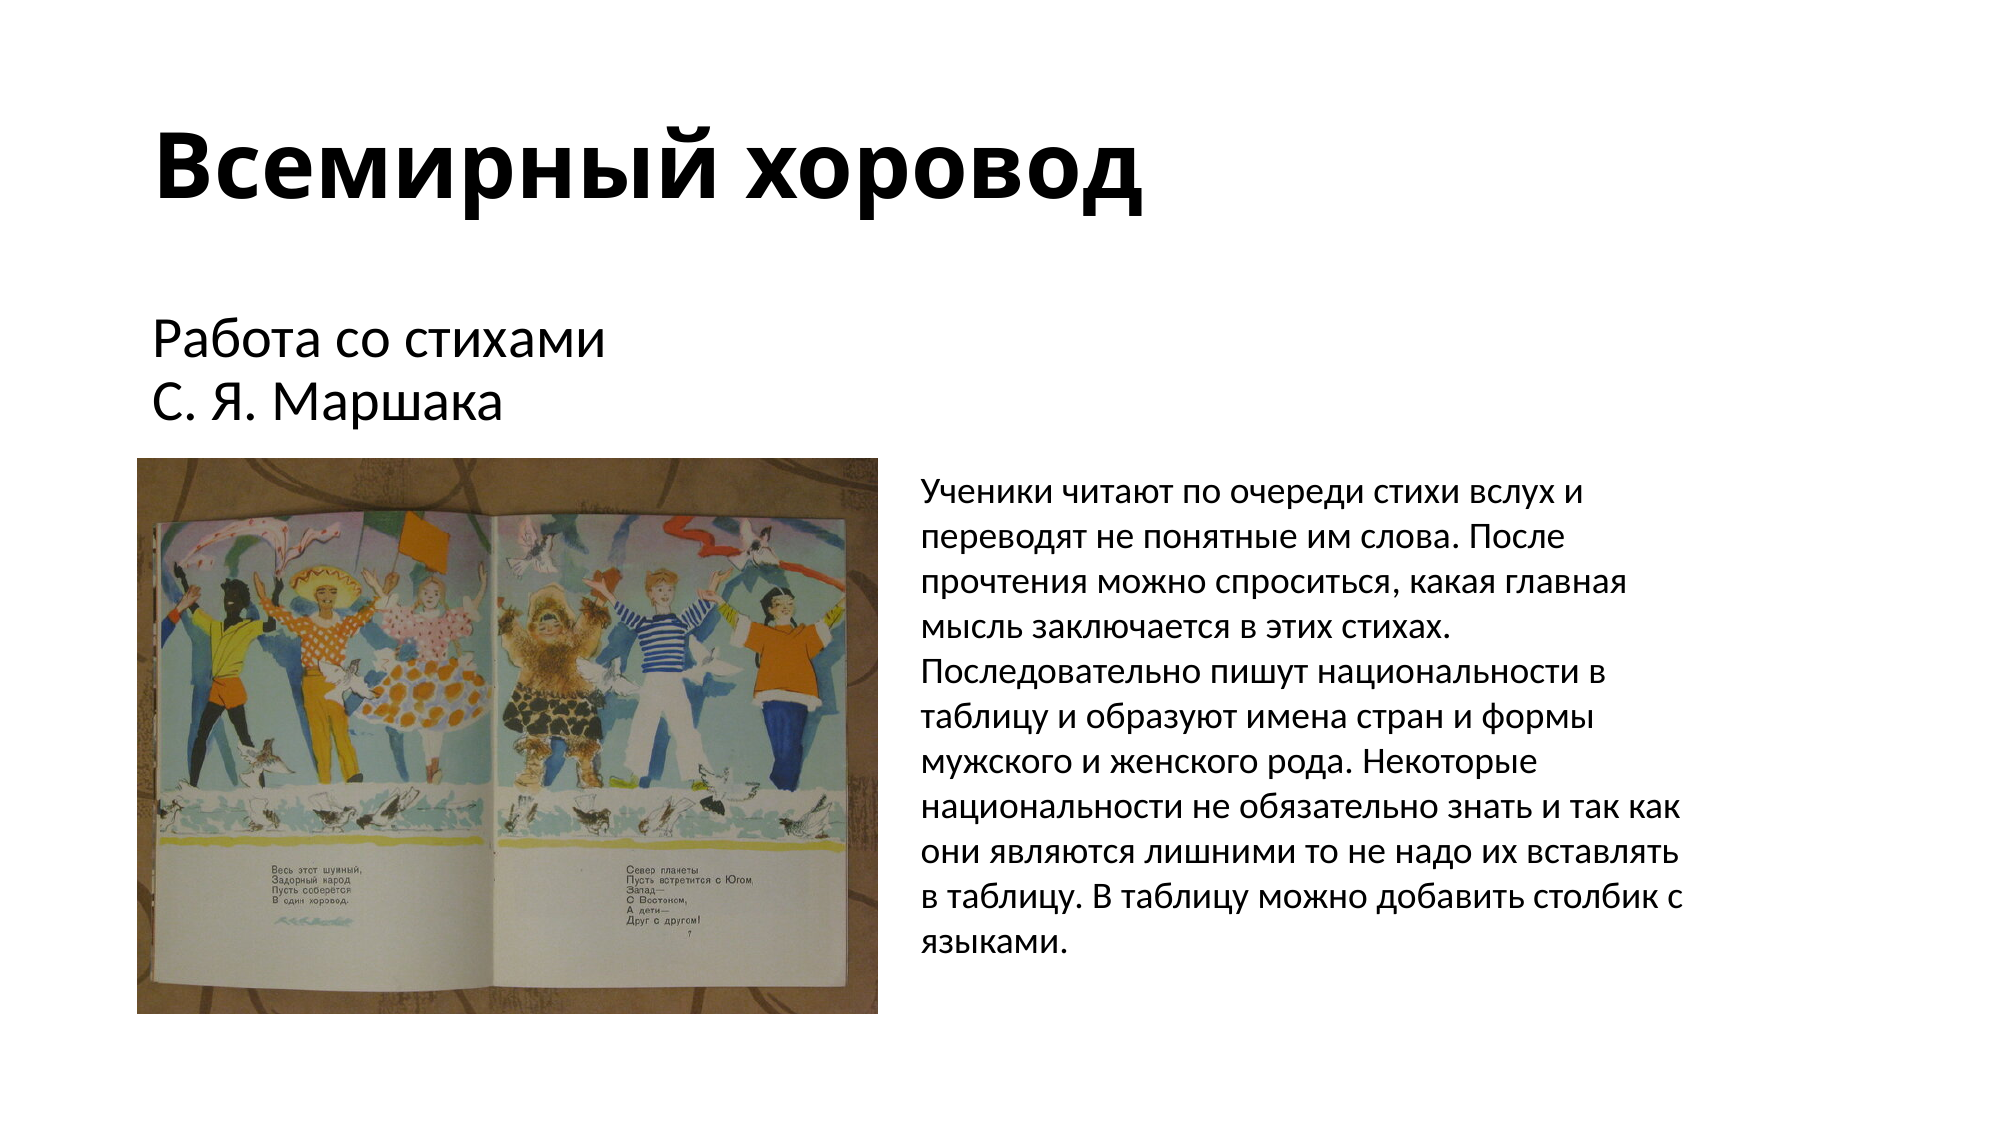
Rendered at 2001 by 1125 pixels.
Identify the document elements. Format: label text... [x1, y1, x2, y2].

title Всемирный хоровод [137, 59, 1863, 278]
list Работа со стихами С. Я. Маршака [137, 299, 667, 458]
text_box Ученики читают по очереди стихи вслух и переводят не понятные им слова. После прочтения можно спроситься, какая главная мысль заключается в этих стихах. Последовательно пишут национальности в таблицу и образуют имена стран и формы мужского и женского рода. Некоторые национальности не обязательно знать и так как они являются лишними то не надо их вставлять в таблицу. В таблицу можно добавить столбик с языками. [905, 458, 1706, 1019]
picture [137, 458, 878, 1014]
